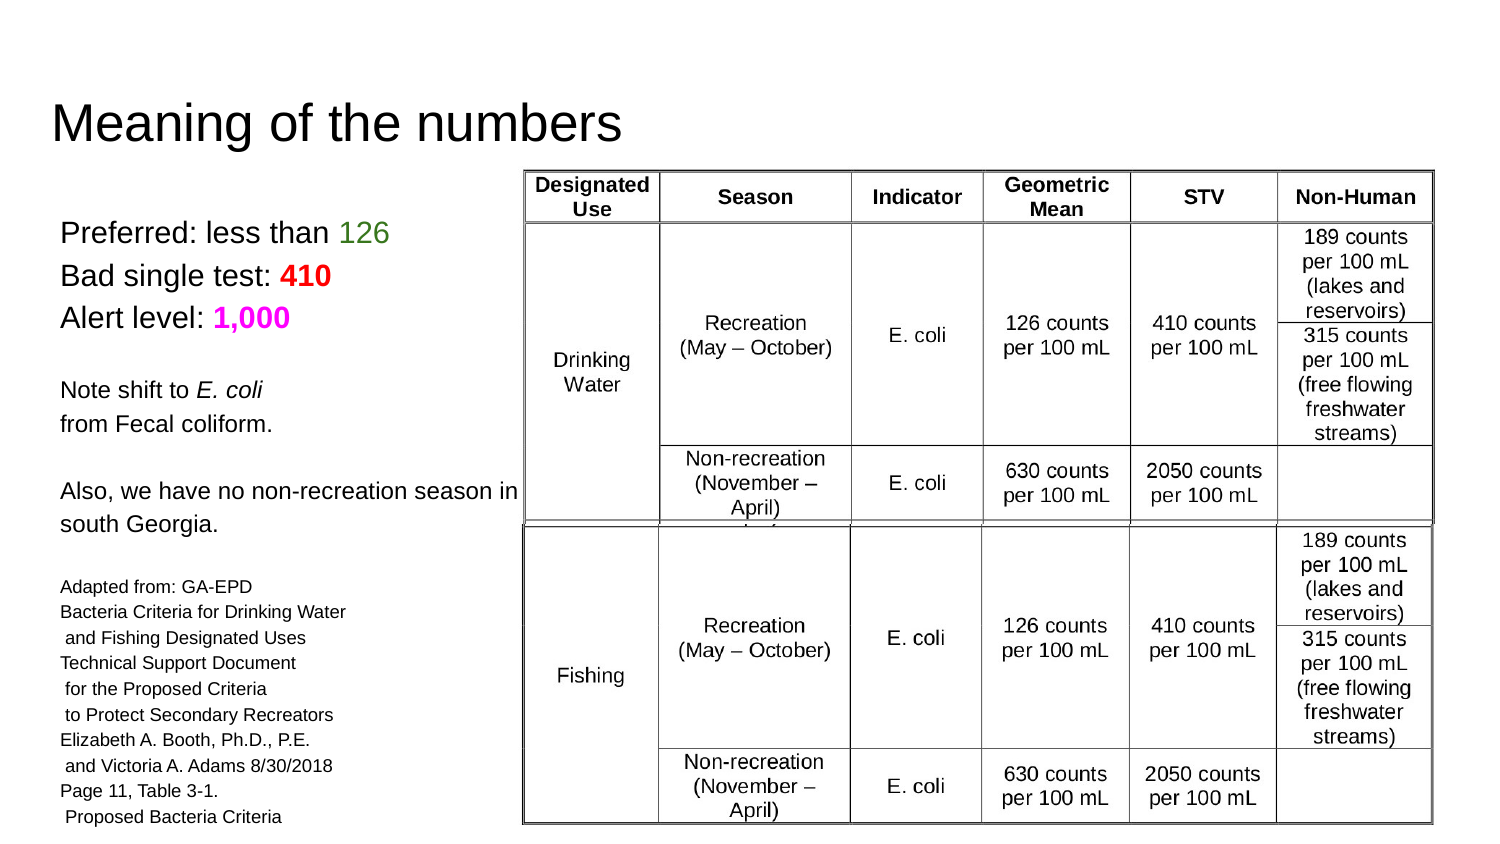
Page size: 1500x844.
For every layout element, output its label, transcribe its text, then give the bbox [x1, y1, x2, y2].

picture [518, 166, 1439, 827]
title Meaning of the numbers [51, 72, 1449, 167]
list Preferred: less than 126 Bad single test: 410 Alert level: 1,000 Note shift to E. coli from Fecal coliform. Also, we have no non-recreation season in south Georgia. Adapted from: GA-EPD Bacteria Criteria for Drinking Water and Fishing Designated Uses Technical Support Document for the Proposed Criteria to Protect Secondary Recreators Elizabeth A. Booth, Ph.D., P.E. and Victoria A. Adams 8/30/2018 Page 11, Table 3-1. Proposed Bacteria Criteria [59, 192, 534, 844]
